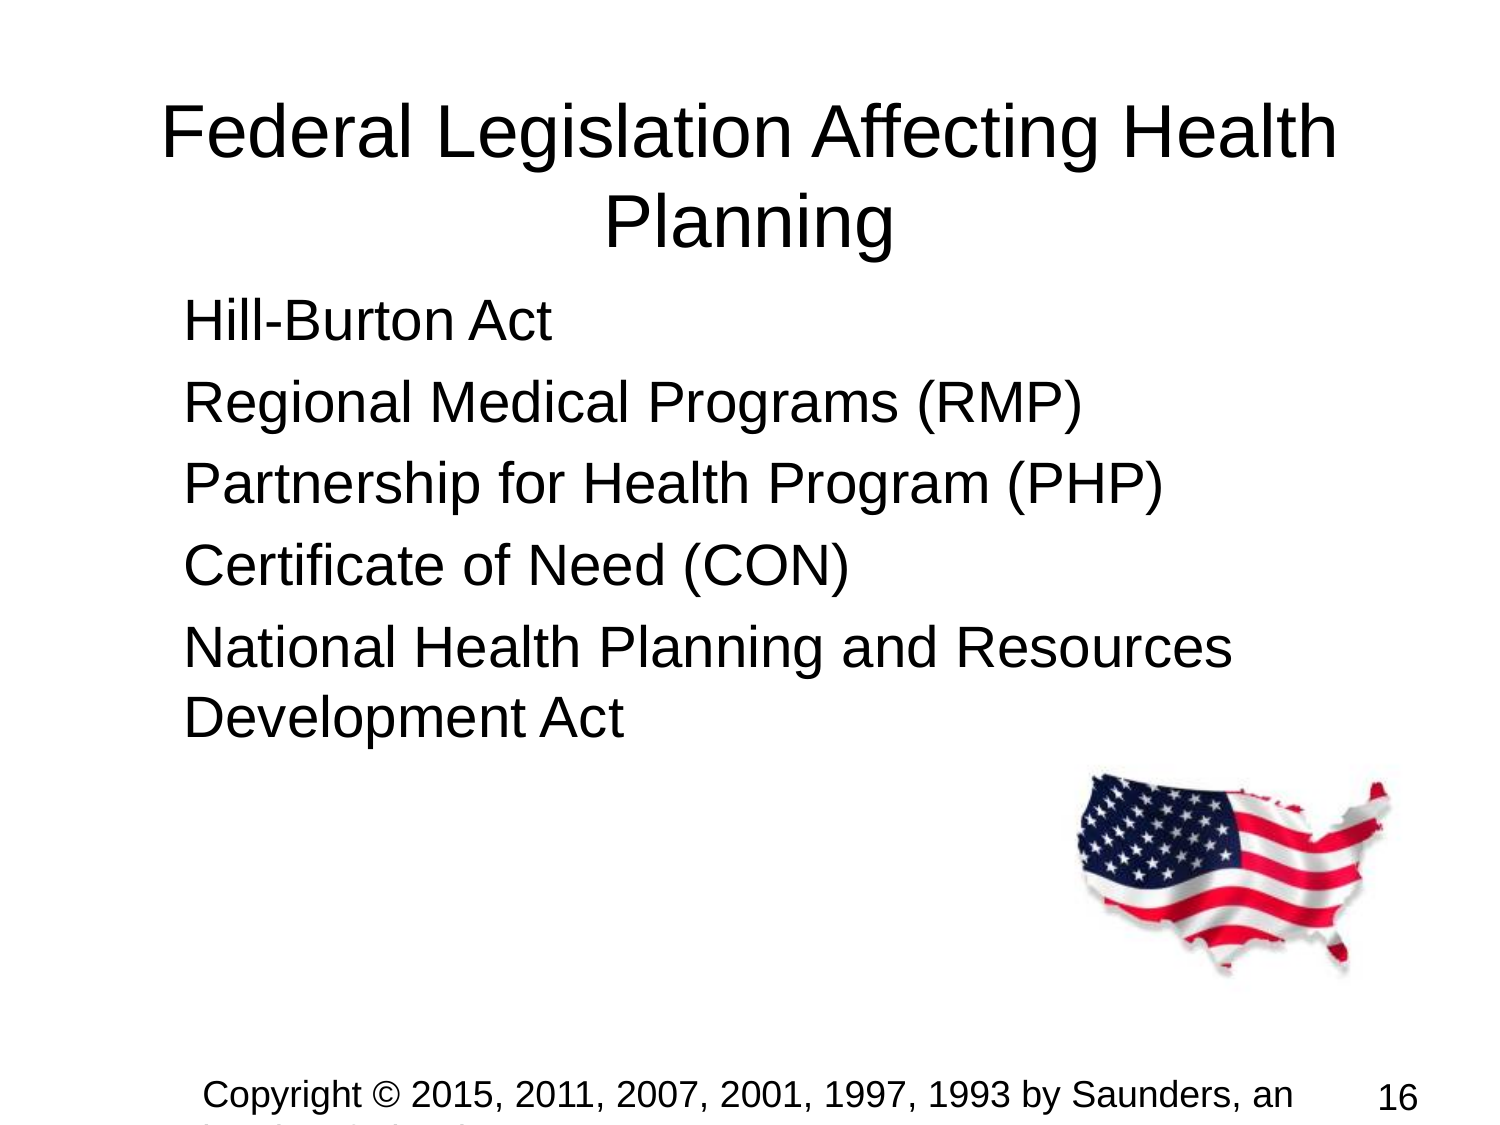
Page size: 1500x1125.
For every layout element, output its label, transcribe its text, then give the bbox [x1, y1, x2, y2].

footer Copyright © 2015, 2011, 2007, 2001, 1997, 1993 by Saunders, an imprint of Elsevier Inc. [187, 1062, 1313, 1125]
title Federal Legislation Affecting Health Planning [112, 75, 1388, 250]
list Hill-Burton Act Regional Medical Programs (RMP) Partnership for Health Program (PHP) Certificate of Need (CON) National Health Planning and Resources Development Act [112, 275, 1388, 1050]
slide_number <number> [1362, 1065, 1463, 1125]
picture [1050, 715, 1413, 1025]
